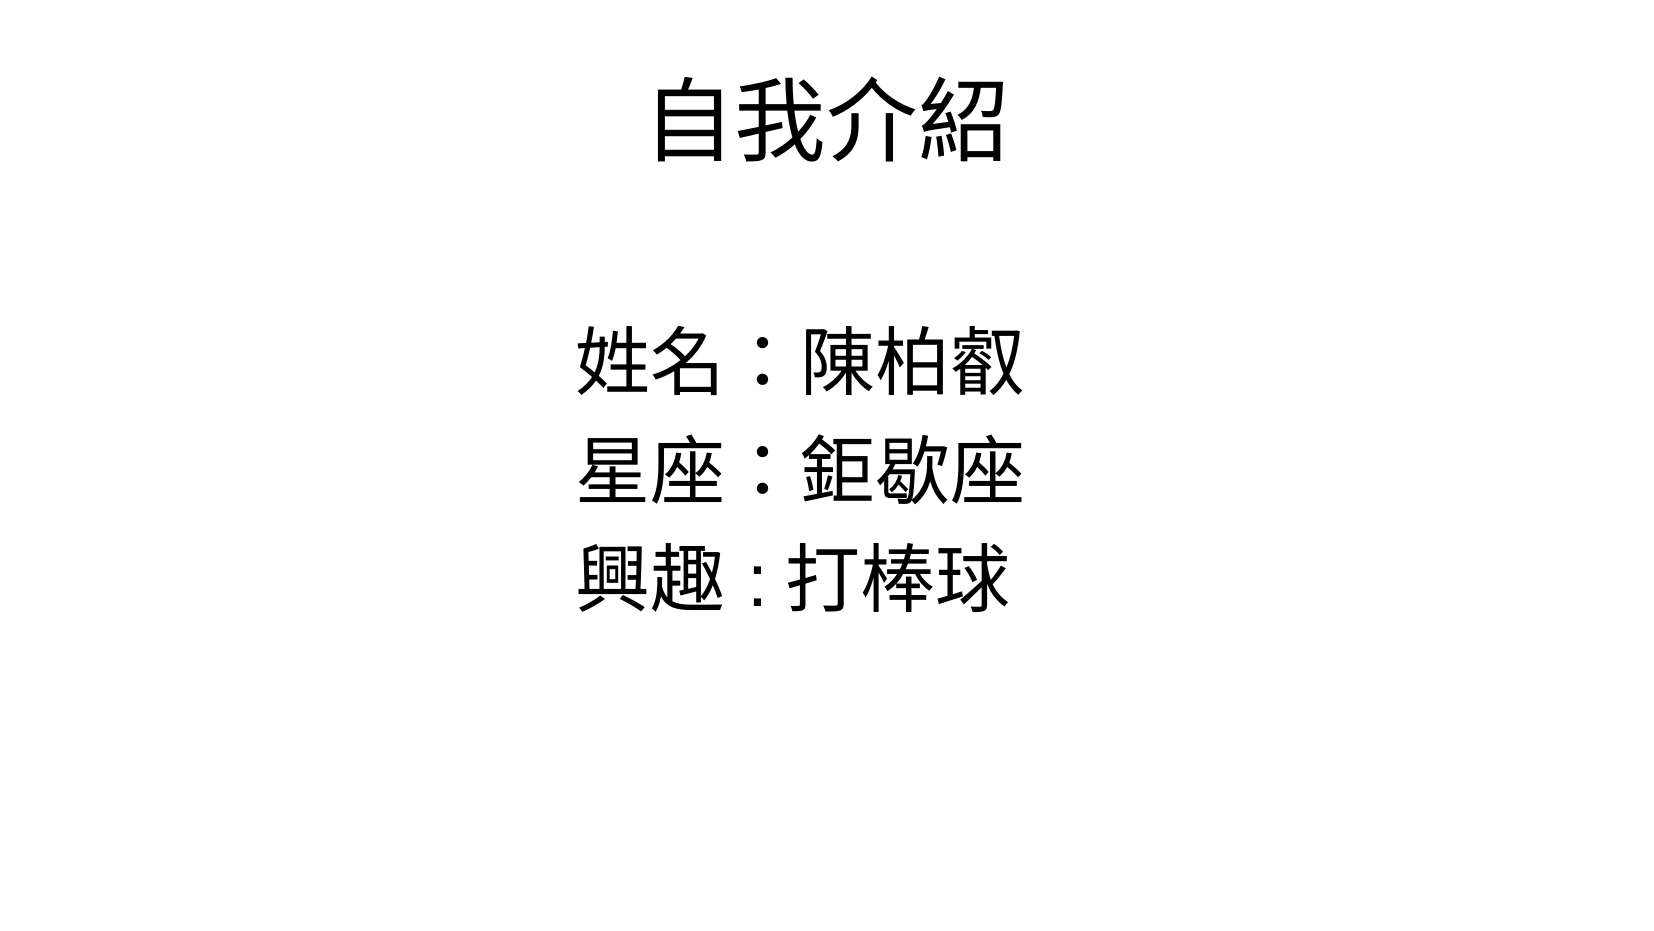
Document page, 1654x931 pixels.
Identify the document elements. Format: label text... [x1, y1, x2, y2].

title 自我介紹 [82, 37, 1571, 193]
text_box 姓名：陳柏叡 星座：鉅歇座 興趣:打棒球 [561, 295, 1063, 621]
